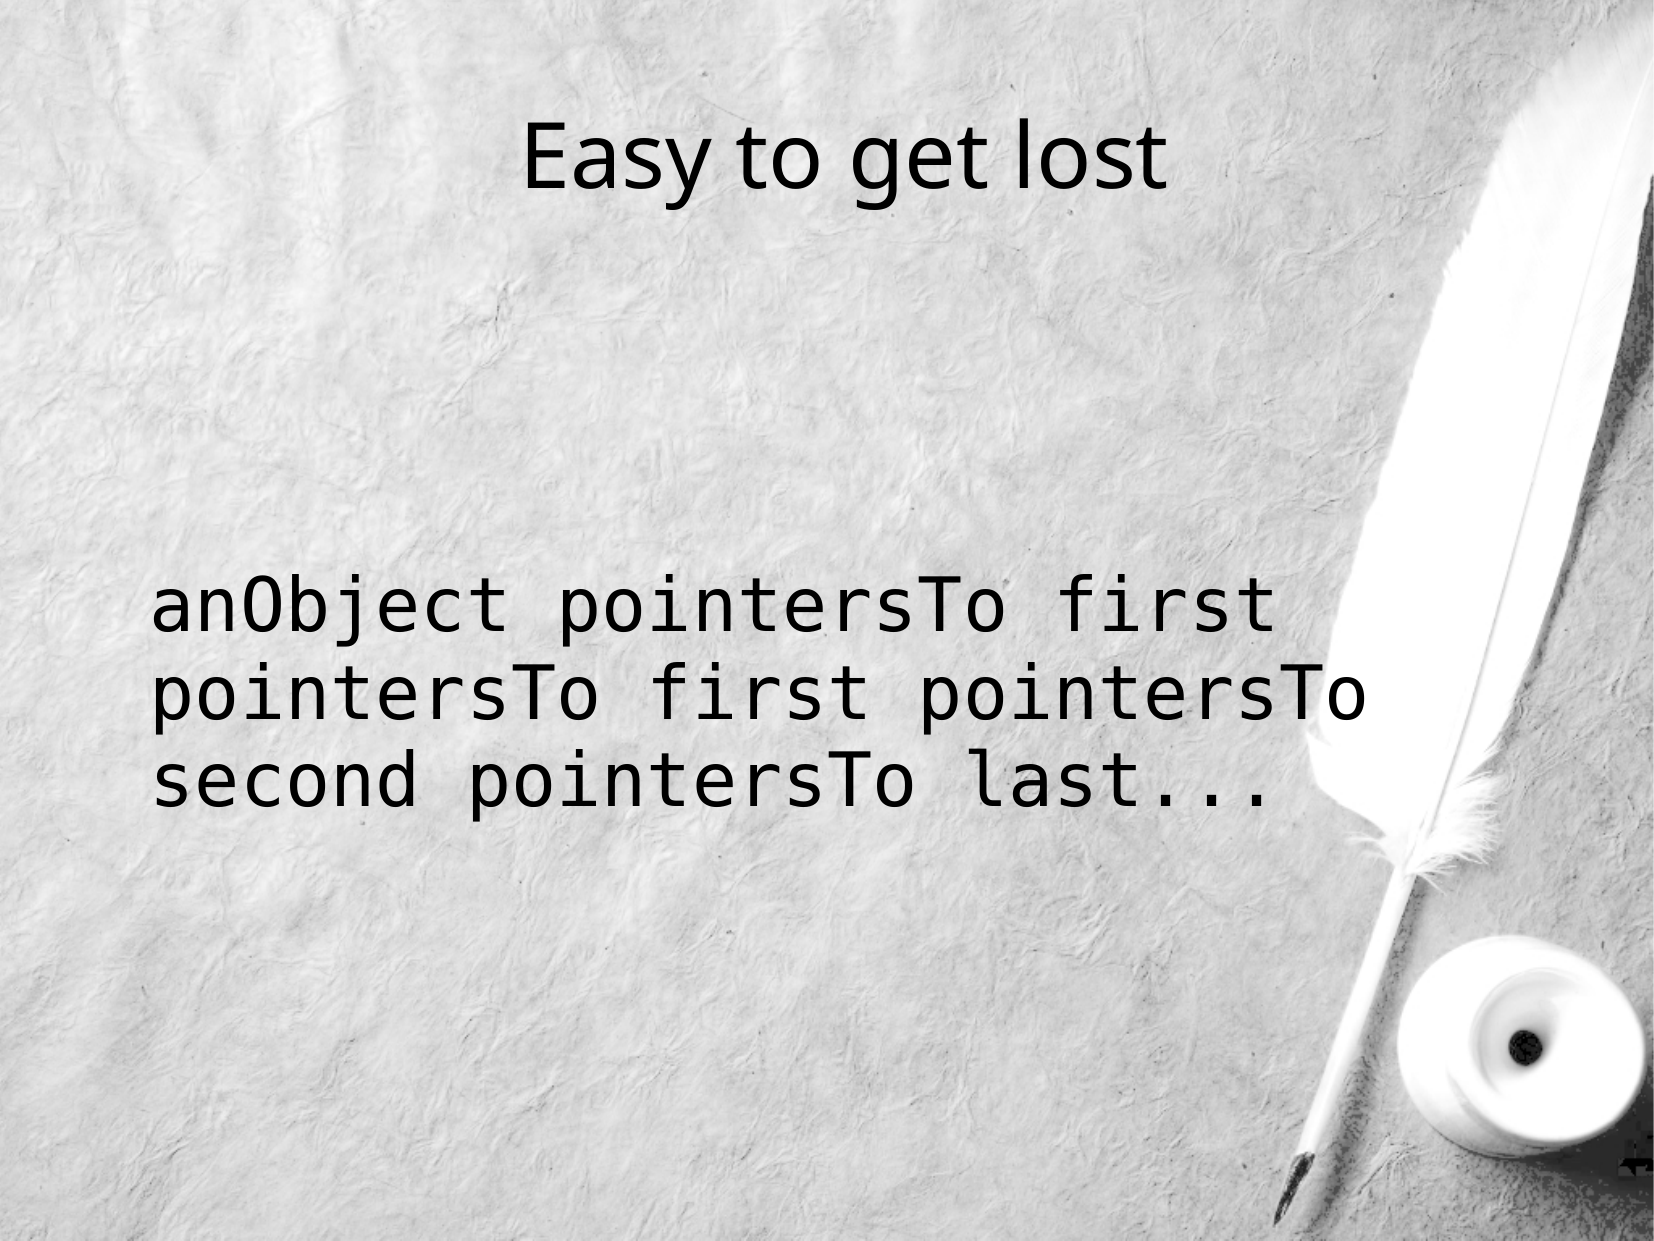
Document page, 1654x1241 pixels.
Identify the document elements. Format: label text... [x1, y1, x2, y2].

title Easy to get lost [82, 49, 1571, 257]
text_box anObject pointersTo first pointersTo first pointersTo second pointersTo last... [135, 555, 1591, 1006]
picture [0, 0, 1654, 1241]
